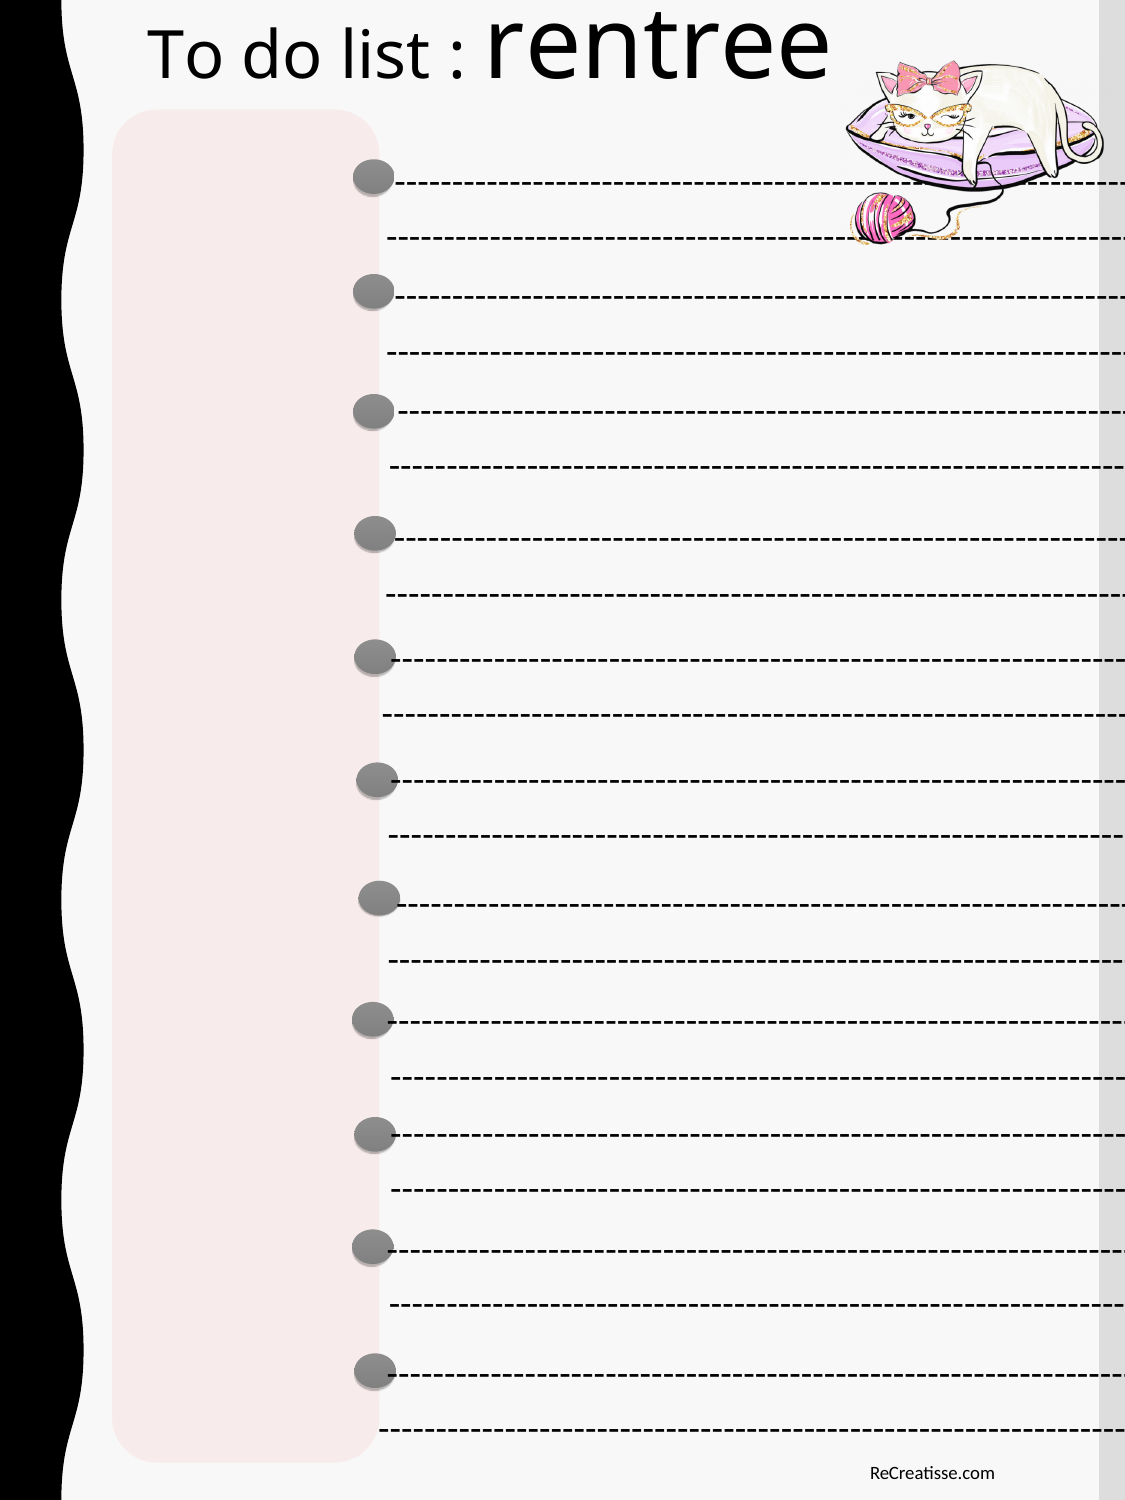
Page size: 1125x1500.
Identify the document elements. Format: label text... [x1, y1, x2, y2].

text_box -------------------------------------------------------------------------------------- [371, 205, 1125, 319]
text_box -------------------------------------------------------------------------------------- [375, 1156, 1125, 1271]
text_box ReCreatisse.com [855, 1454, 1010, 1491]
text_box -------------------------------------------------------------------------------------- [375, 1045, 1125, 1156]
text_box -------------------------------------------------------------------------------------- [379, 149, 839, 205]
text_box -------------------------------------------------------------------------------------- [370, 561, 1125, 682]
text_box [112, 109, 395, 1463]
text_box -------------------------------------------------------------------------------------- [373, 803, 1125, 927]
text_box To do list : rentree [132, 0, 849, 106]
text_box -------------------------------------------------------------------------------------- [363, 1397, 1125, 1500]
text_box -------------------------------------------------------------------------------------- [374, 1271, 1125, 1397]
text_box -------------------------------------------------------------------------------------- [374, 434, 1125, 561]
text_box -------------------------------------------------------------------------------------- [371, 319, 1125, 469]
picture [839, 60, 1116, 245]
text_box -------------------------------------------------------------------------------------- [373, 927, 1125, 1077]
text_box -------------------------------------------------------------------------------------- [367, 682, 1125, 832]
